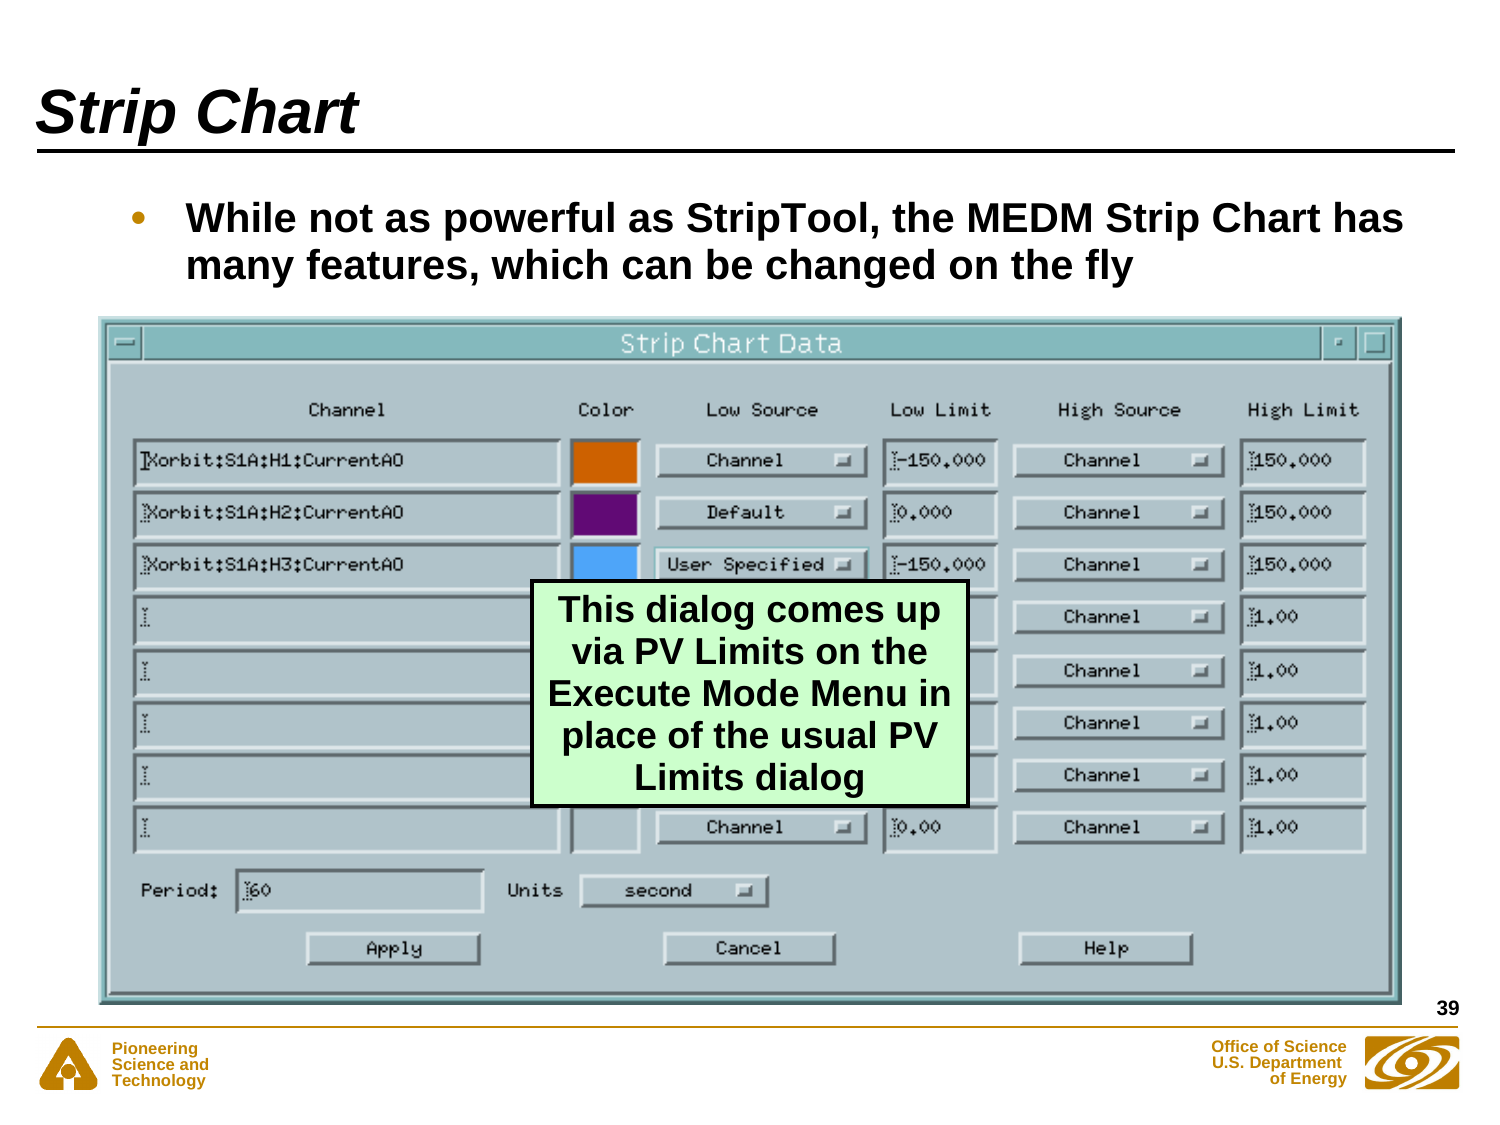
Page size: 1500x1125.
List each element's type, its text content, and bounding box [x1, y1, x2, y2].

picture [98, 316, 1402, 1005]
picture [1362, 1032, 1463, 1093]
list While not as powerful as StripTool, the MEDM Strip Chart has many features, which can be changed on the fly [114, 187, 1459, 303]
picture [35, 1034, 101, 1094]
title Strip Chart [21, 75, 1459, 154]
text_box This dialog comes up via PV Limits on the Execute Mode Menu in place of the usual PV Limits dialog [531, 580, 969, 807]
